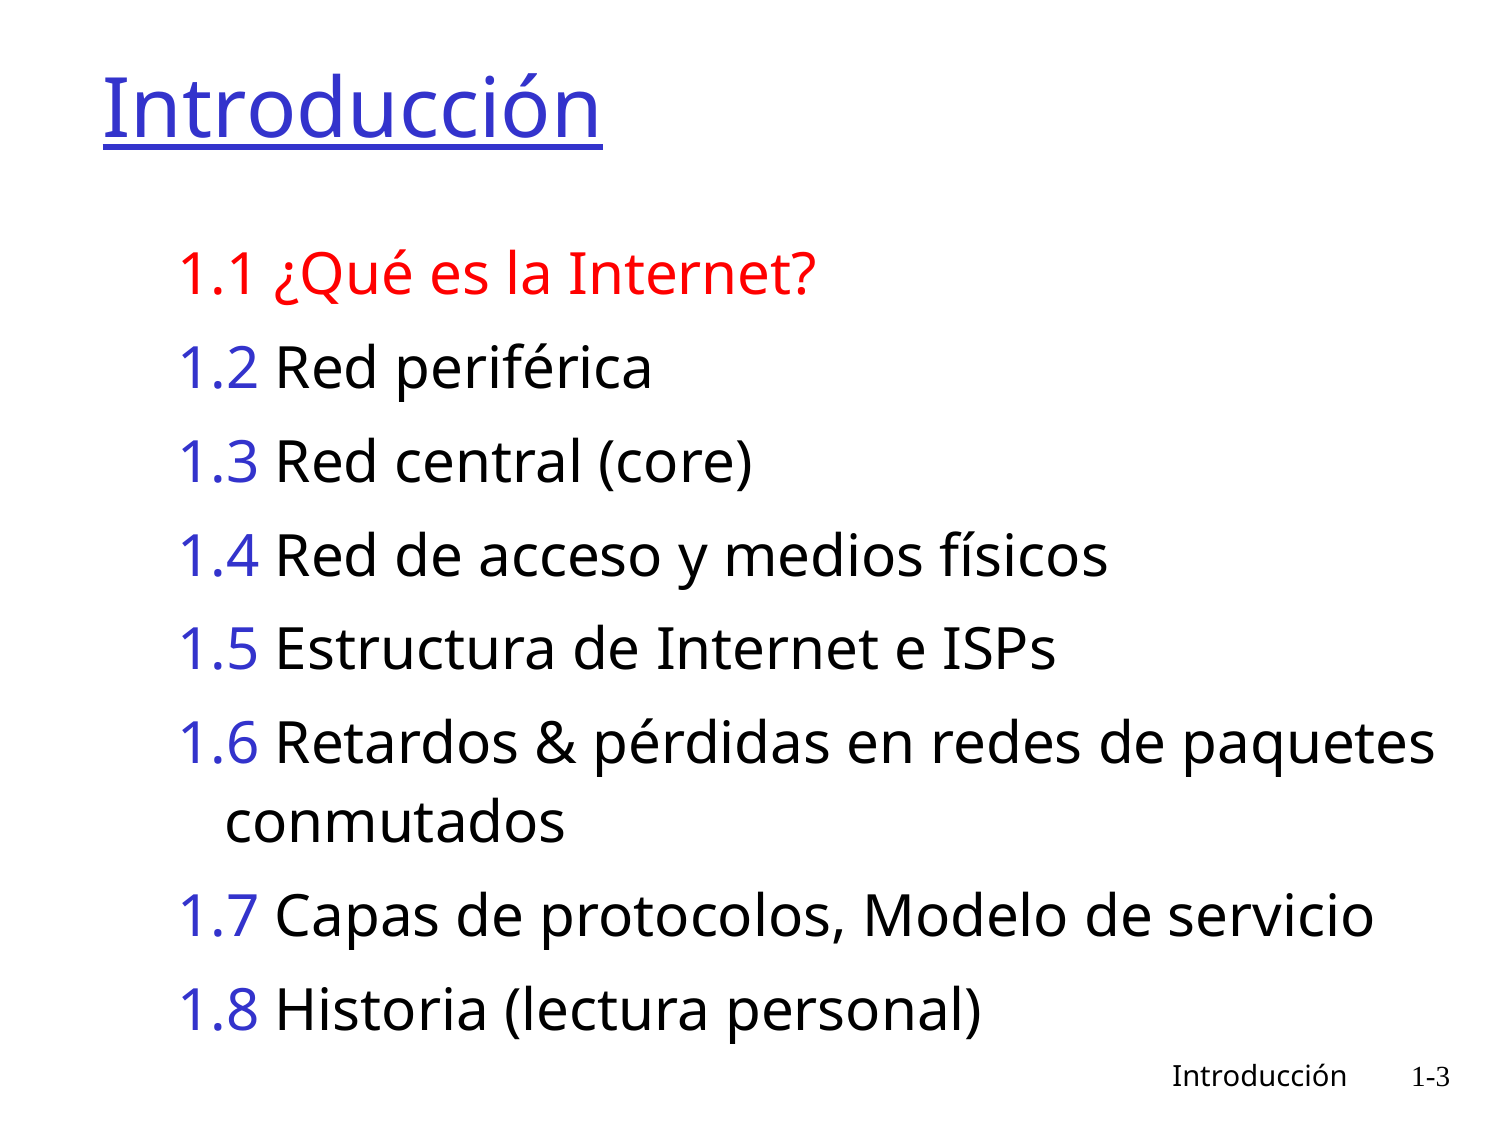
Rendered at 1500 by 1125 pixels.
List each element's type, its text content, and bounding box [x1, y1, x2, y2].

text_box Introducción [887, 1050, 1362, 1125]
text_box 1-10 [1362, 1050, 1466, 1125]
title Introducción [87, 16, 1463, 196]
list 1.1 ¿Qué es la Internet? 1.2 Red periférica 1.3 Red central (core) 1.4 Red de acceso y medios físicos 1.5 Estructura de Internet e ISPs 1.6 Retardos & pérdidas en redes de paquetes conmutados 1.7 Capas de protocolos, Modelo de servicio 1.8 Historia (lectura personal) [87, 224, 1463, 1023]
